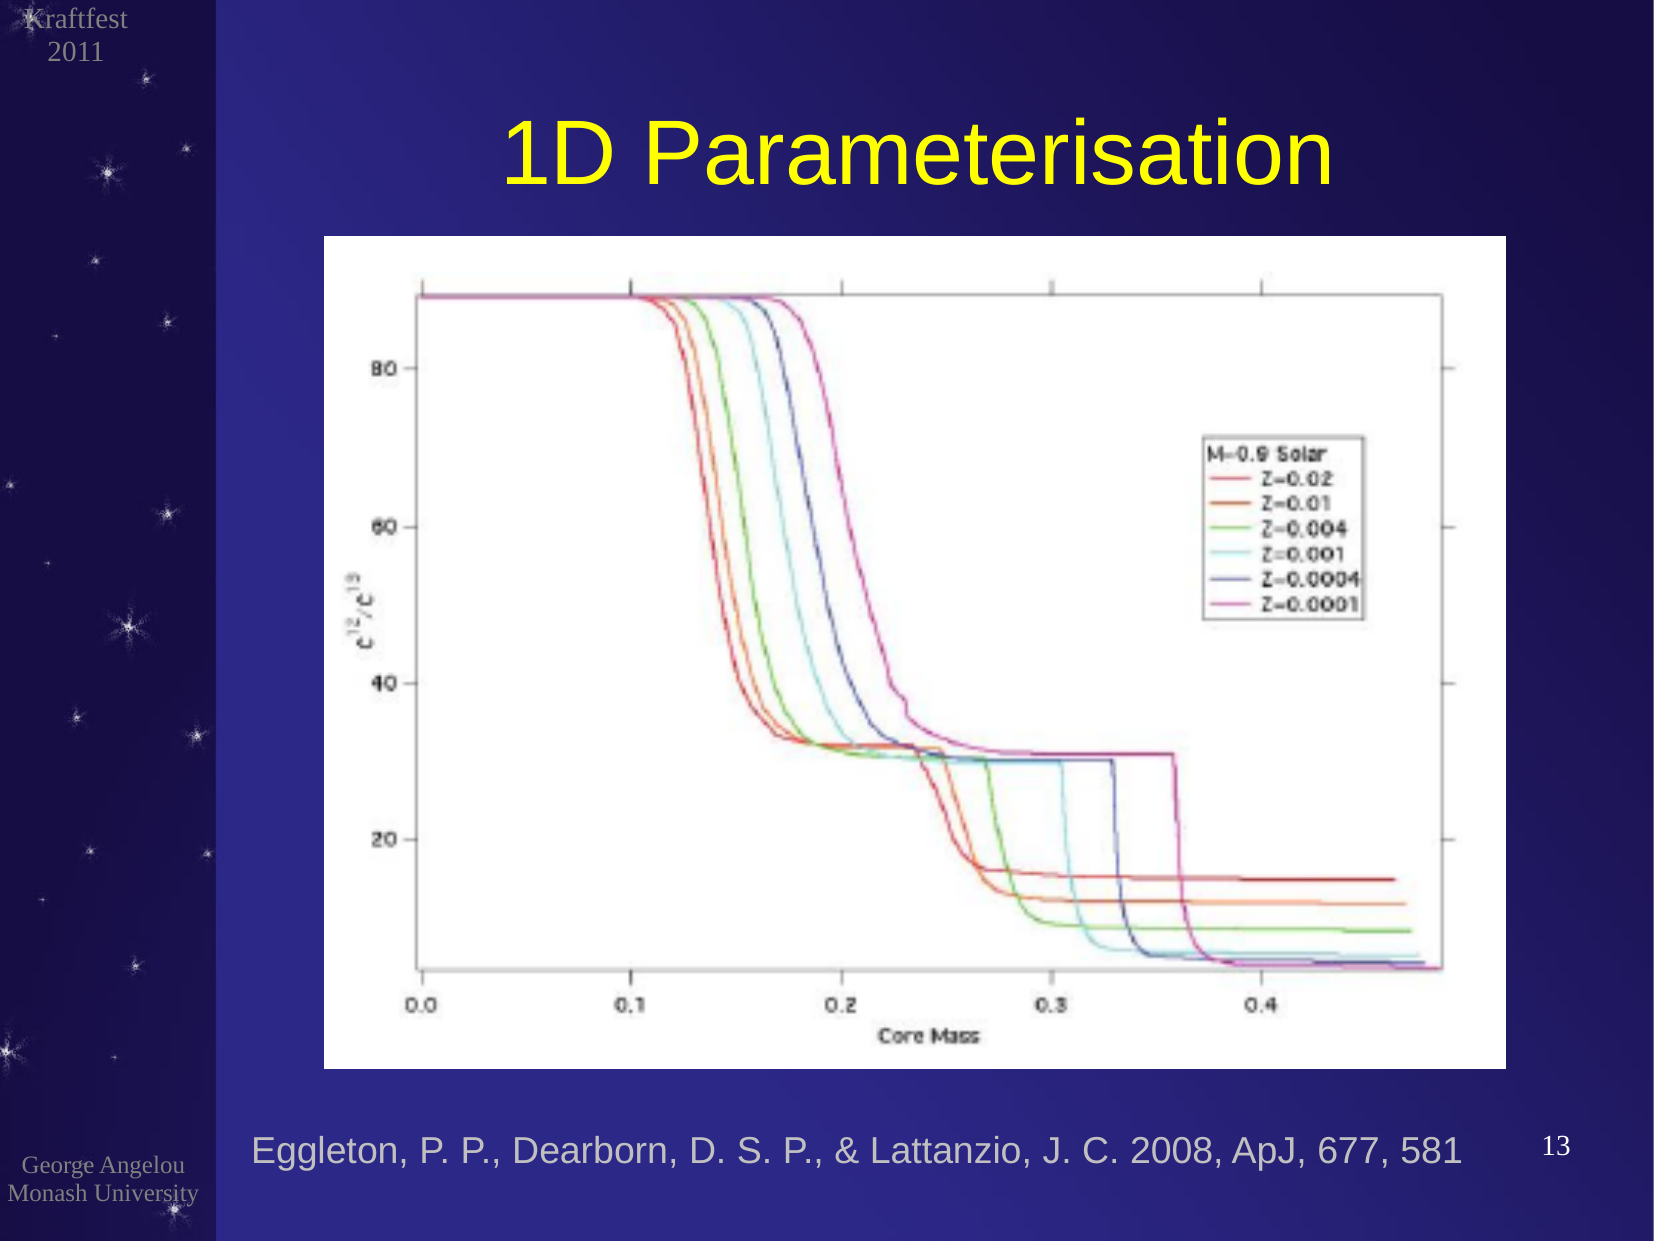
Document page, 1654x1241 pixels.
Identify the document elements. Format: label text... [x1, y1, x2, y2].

title 1D Parameterisation [265, 56, 1571, 250]
picture [0, 0, 1654, 1241]
text_box Eggleton, P. P., Dearborn, D. S. P., & Lattanzio, J. C. 2008, ApJ, 677, 581 [236, 1122, 1565, 1221]
